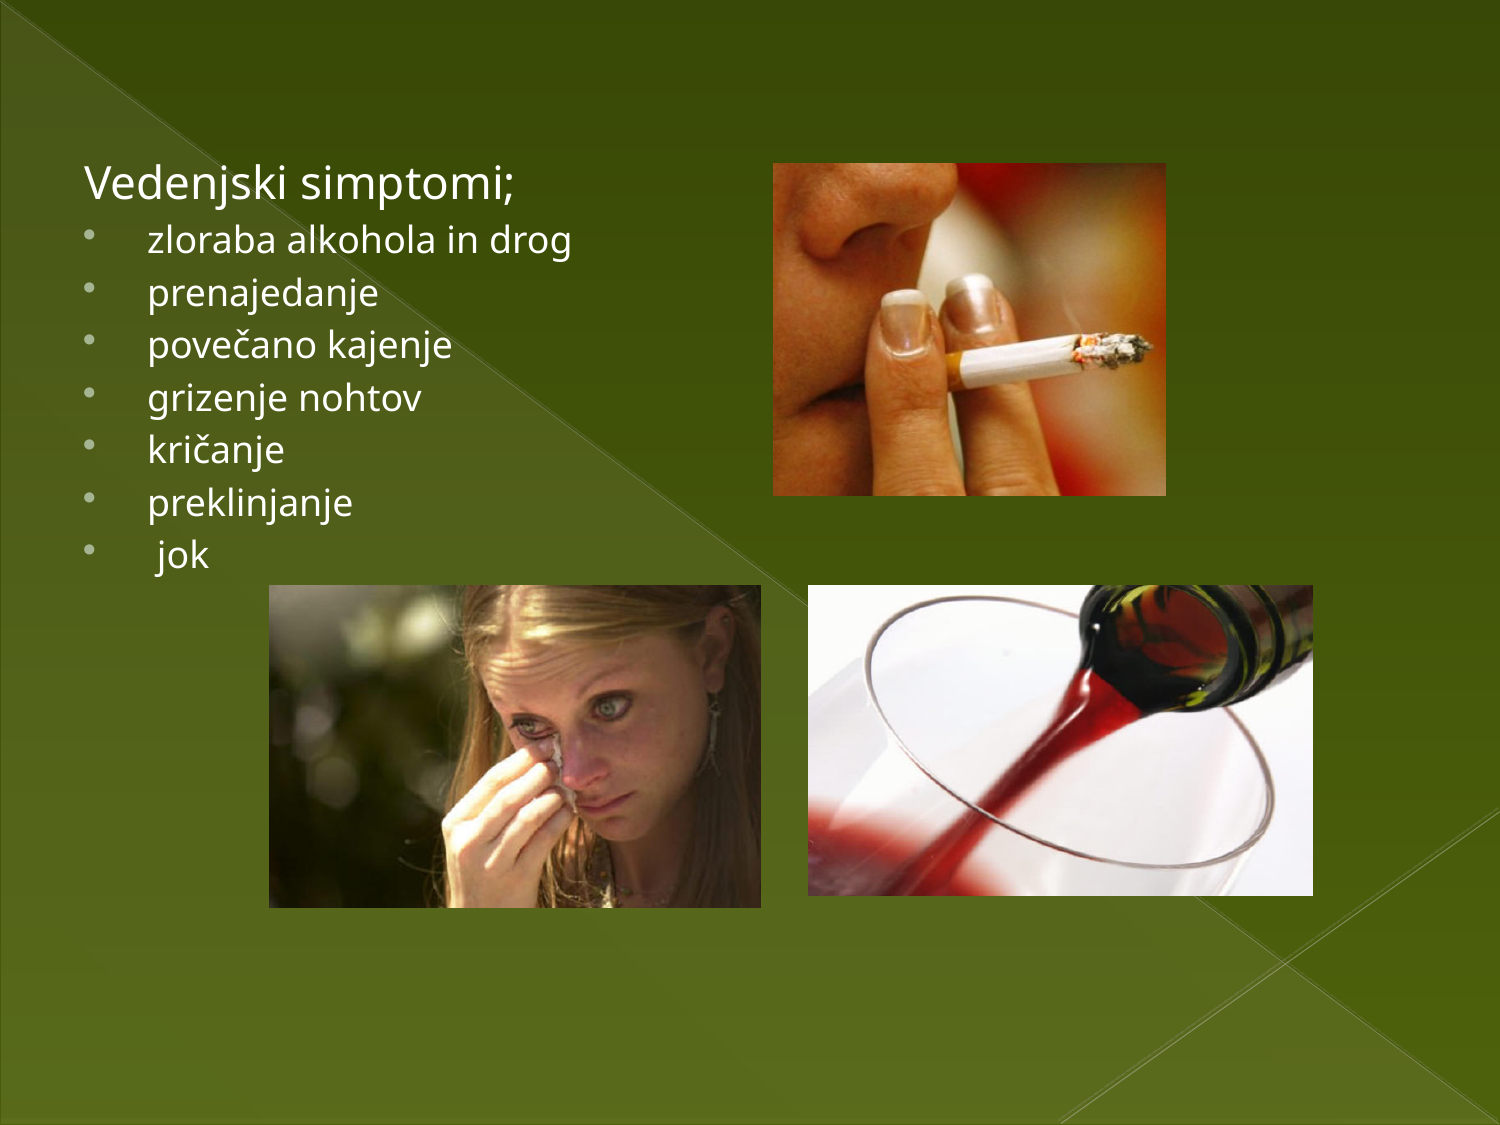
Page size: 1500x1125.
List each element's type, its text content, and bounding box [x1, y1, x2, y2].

picture [808, 585, 1313, 896]
picture [773, 163, 1166, 496]
picture [269, 585, 761, 908]
list Vedenjski simptomi; zloraba alkohola in drog prenajedanje povečano kajenje grizenje nohtov kričanje preklinjanje jok [58, 82, 1409, 926]
